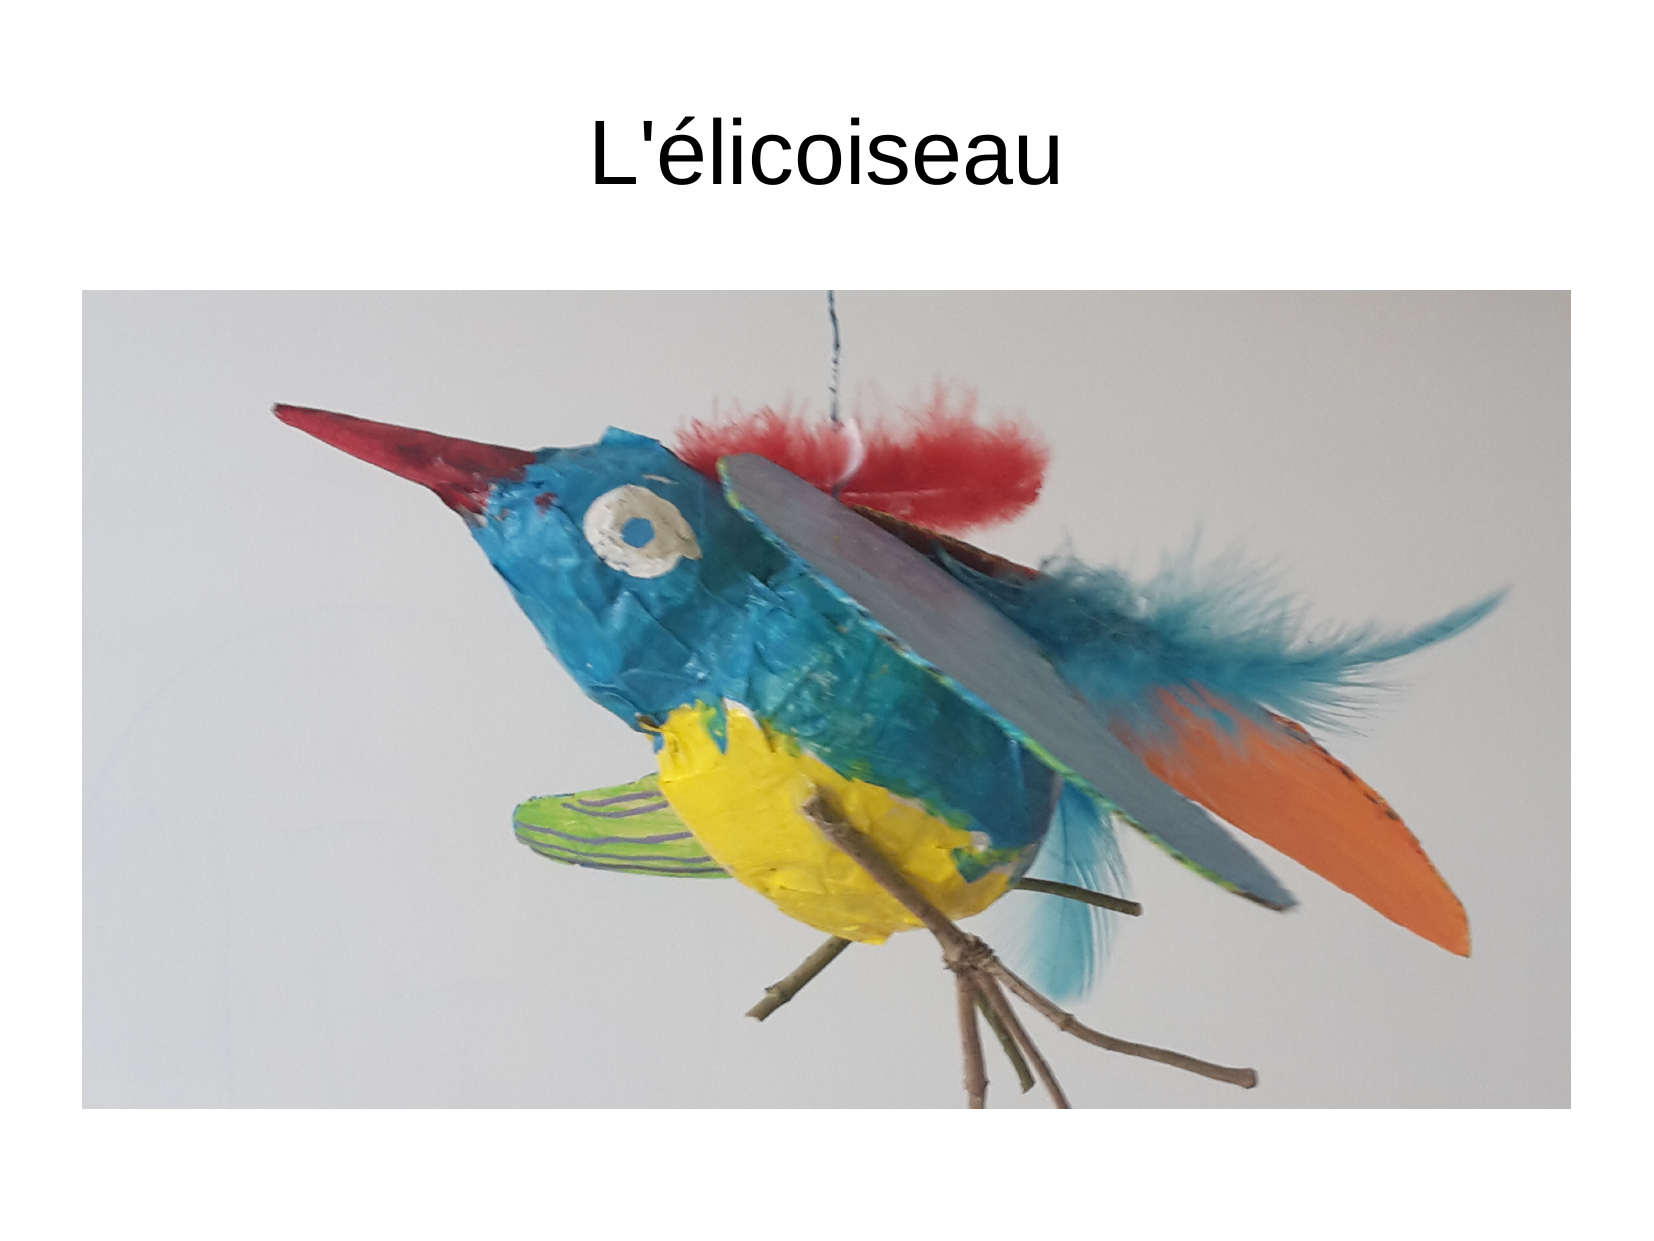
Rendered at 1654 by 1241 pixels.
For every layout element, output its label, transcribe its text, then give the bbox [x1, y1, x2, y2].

title L'élicoiseau [82, 49, 1571, 257]
picture [82, 290, 1571, 1109]
